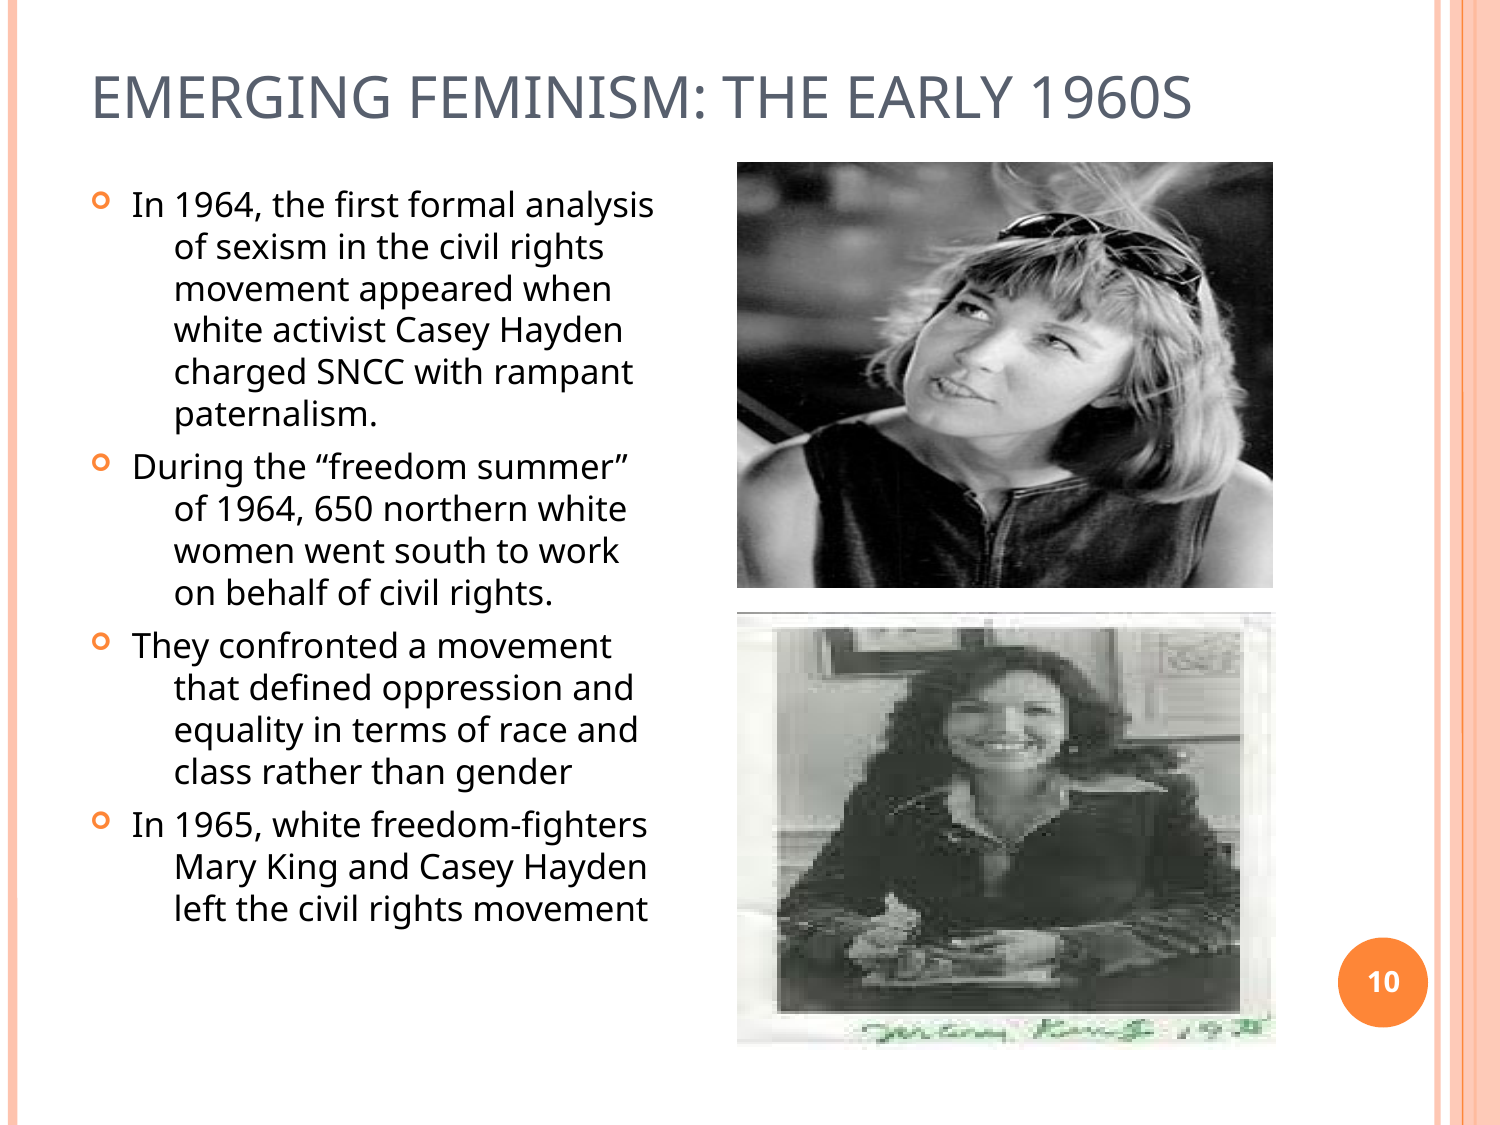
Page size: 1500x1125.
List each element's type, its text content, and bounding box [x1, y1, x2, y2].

list In 1964, the first formal analysis of sexism in the civil rights movement appeared when white activist Casey Hayden charged SNCC with rampant paternalism. During the “freedom summer” of 1964, 650 northern white women went south to work on behalf of civil rights. They confronted a movement that defined oppression and equality in terms of race and class rather than gender In 1965, white freedom-fighters Mary King and Casey Hayden left the civil rights movement [75, 174, 676, 1025]
picture [737, 162, 1273, 588]
text_box 10 [1333, 940, 1434, 1027]
picture [737, 612, 1276, 1051]
title Emerging Feminism: The Early 1960s [75, 45, 1300, 138]
